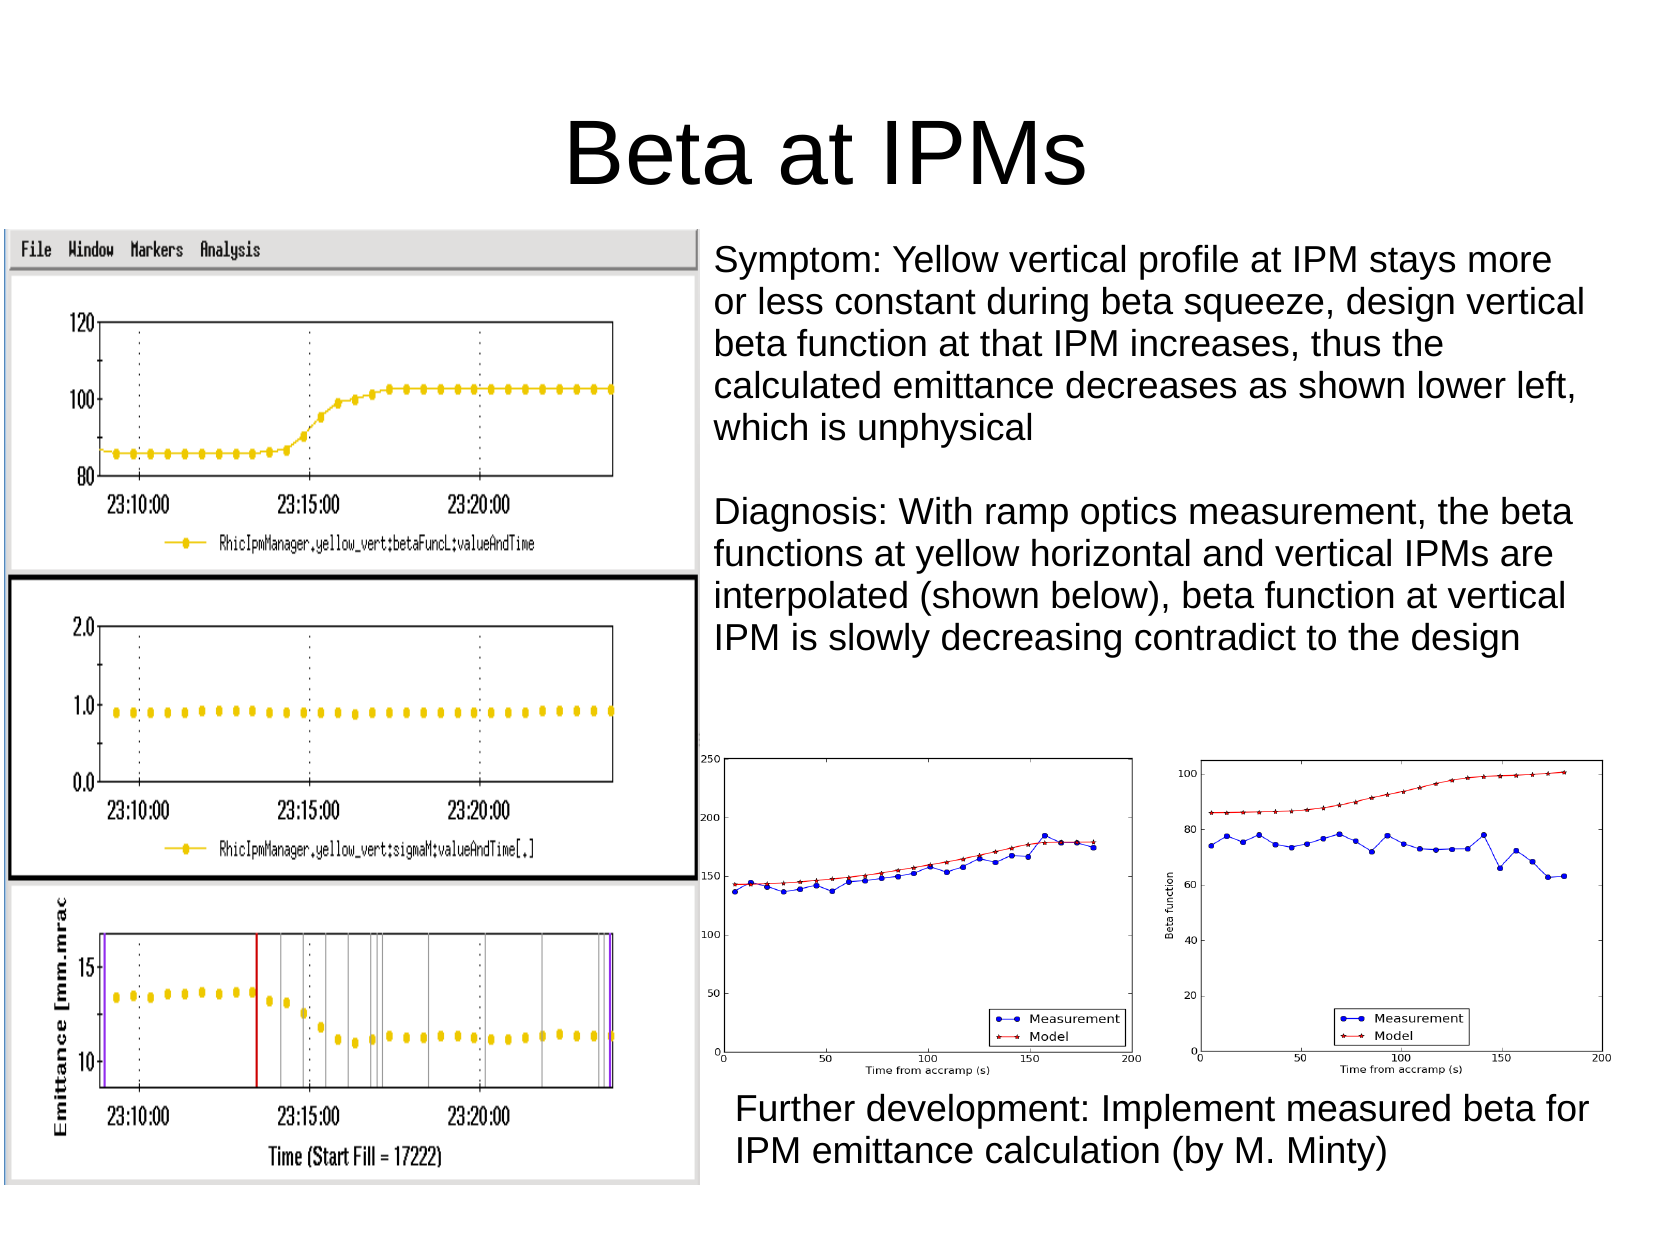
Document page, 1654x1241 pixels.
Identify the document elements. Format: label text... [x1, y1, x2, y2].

picture [4, 229, 1638, 1186]
text_box Further development: Implement measured beta for IPM emittance calculation (by M. Minty) [720, 1080, 1621, 1179]
text_box Symptom: Yellow vertical profile at IPM stays more or less constant during beta squeeze, design vertical beta function at that IPM increases, thus the calculated emittance decreases as shown lower left, which is unphysical Diagnosis: With ramp optics measurement, the beta functions at yellow horizontal and vertical IPMs are interpolated (shown below), beta function at vertical IPM is slowly decreasing contradict to the design [700, 230, 1607, 666]
title Beta at IPMs [82, 49, 1571, 230]
